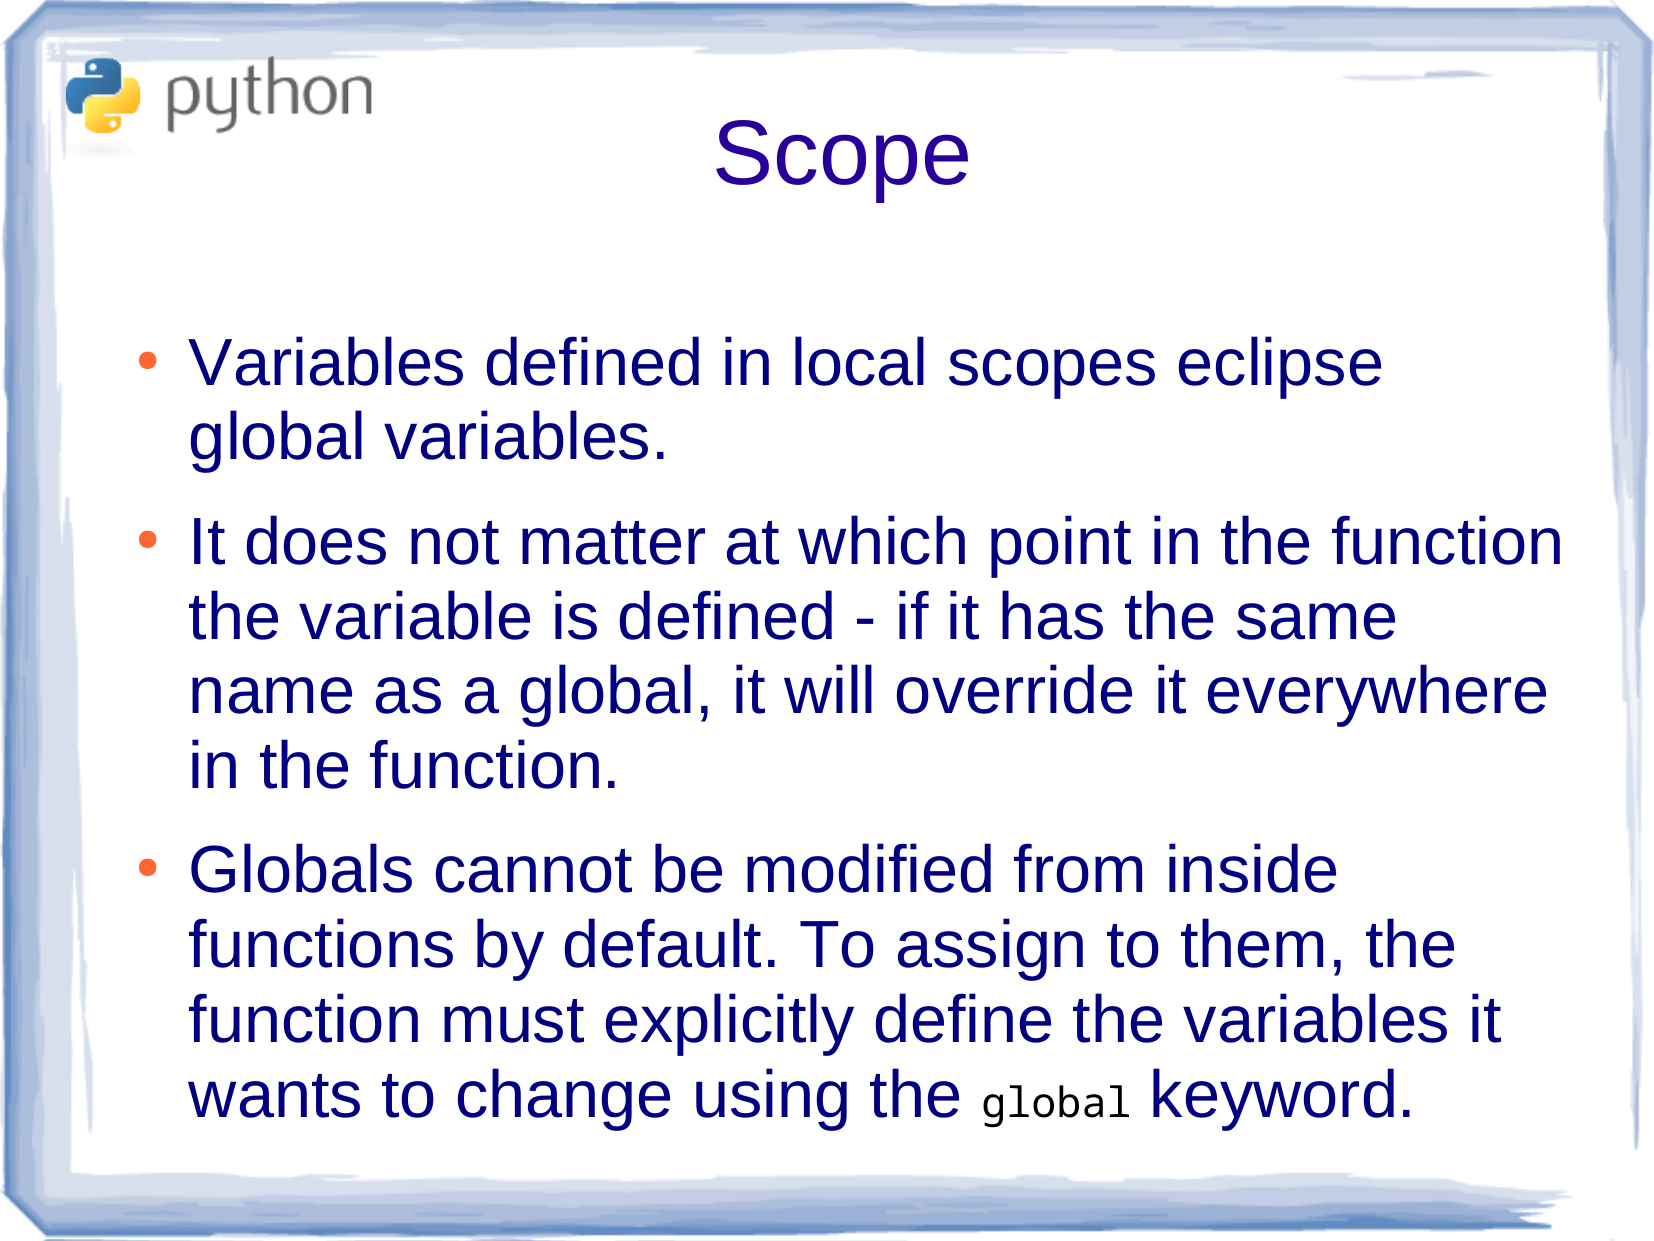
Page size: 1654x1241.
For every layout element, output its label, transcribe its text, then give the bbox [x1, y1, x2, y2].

title Scope [82, 49, 1571, 257]
picture [0, 0, 1654, 1241]
list Variables defined in local scopes eclipse global variables. It does not matter at which point in the function the variable is defined - if it has the same name as a global, it will override it everywhere in the function. Globals cannot be modified from inside functions by default. To assign to them, the function must explicitly define the variables it wants to change using the global keyword. [118, 324, 1571, 1132]
